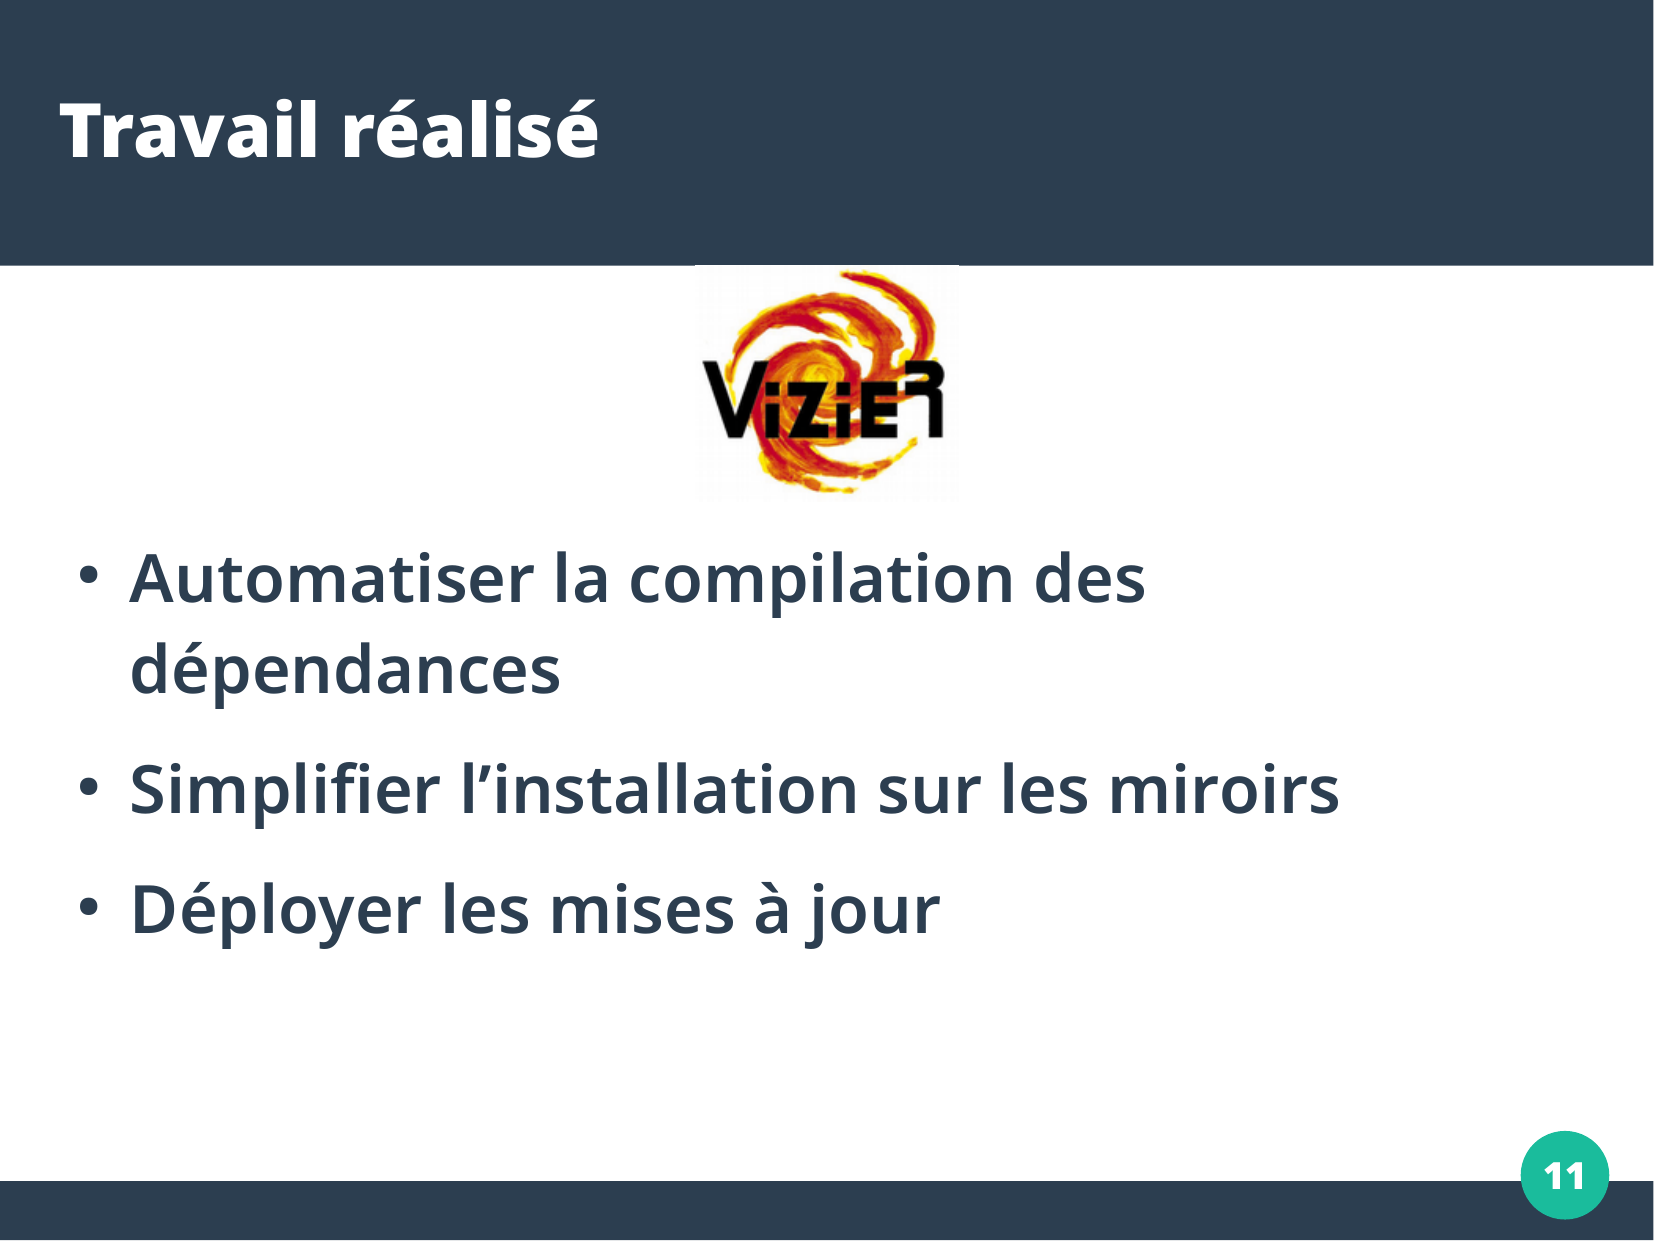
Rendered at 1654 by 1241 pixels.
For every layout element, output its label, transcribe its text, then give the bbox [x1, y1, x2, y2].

title Travail réalisé [59, 49, 1595, 207]
list Automatiser la compilation des dépendances Simplifier l’installation sur les miroirs Déployer les mises à jour [59, 531, 1595, 1152]
picture [695, 265, 959, 502]
